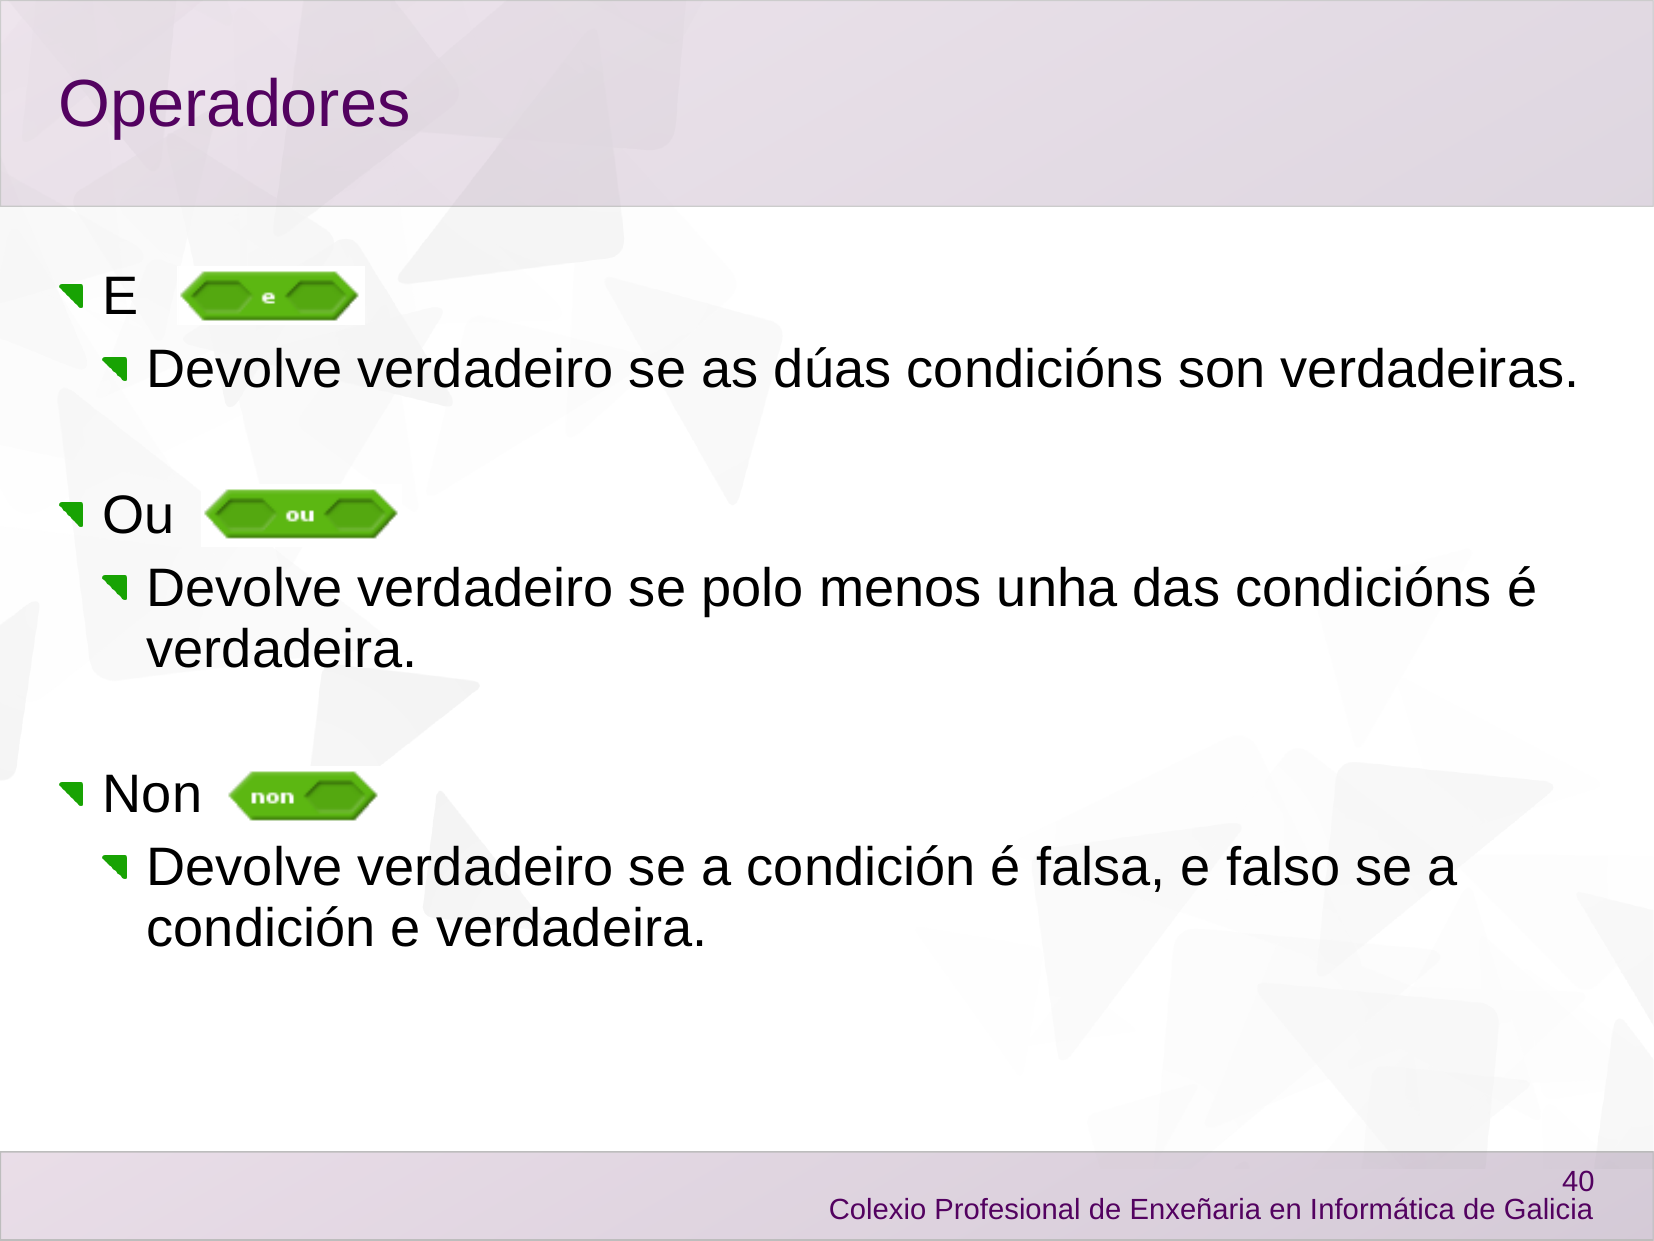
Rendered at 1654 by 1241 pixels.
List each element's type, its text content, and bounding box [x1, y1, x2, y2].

picture [915, 548, 1654, 1169]
picture [177, 266, 365, 325]
picture [0, 0, 783, 931]
list E Devolve verdadeiro se as dúas condicións son verdadeiras. Ou Devolve verdadeiro se polo menos unha das condicións é verdadeira. Non Devolve verdadeiro se a condición é falsa, e falso se a condición e verdadeira. [59, 265, 1595, 1034]
picture [201, 484, 402, 547]
picture [223, 766, 384, 827]
title Operadores [59, 29, 1595, 178]
